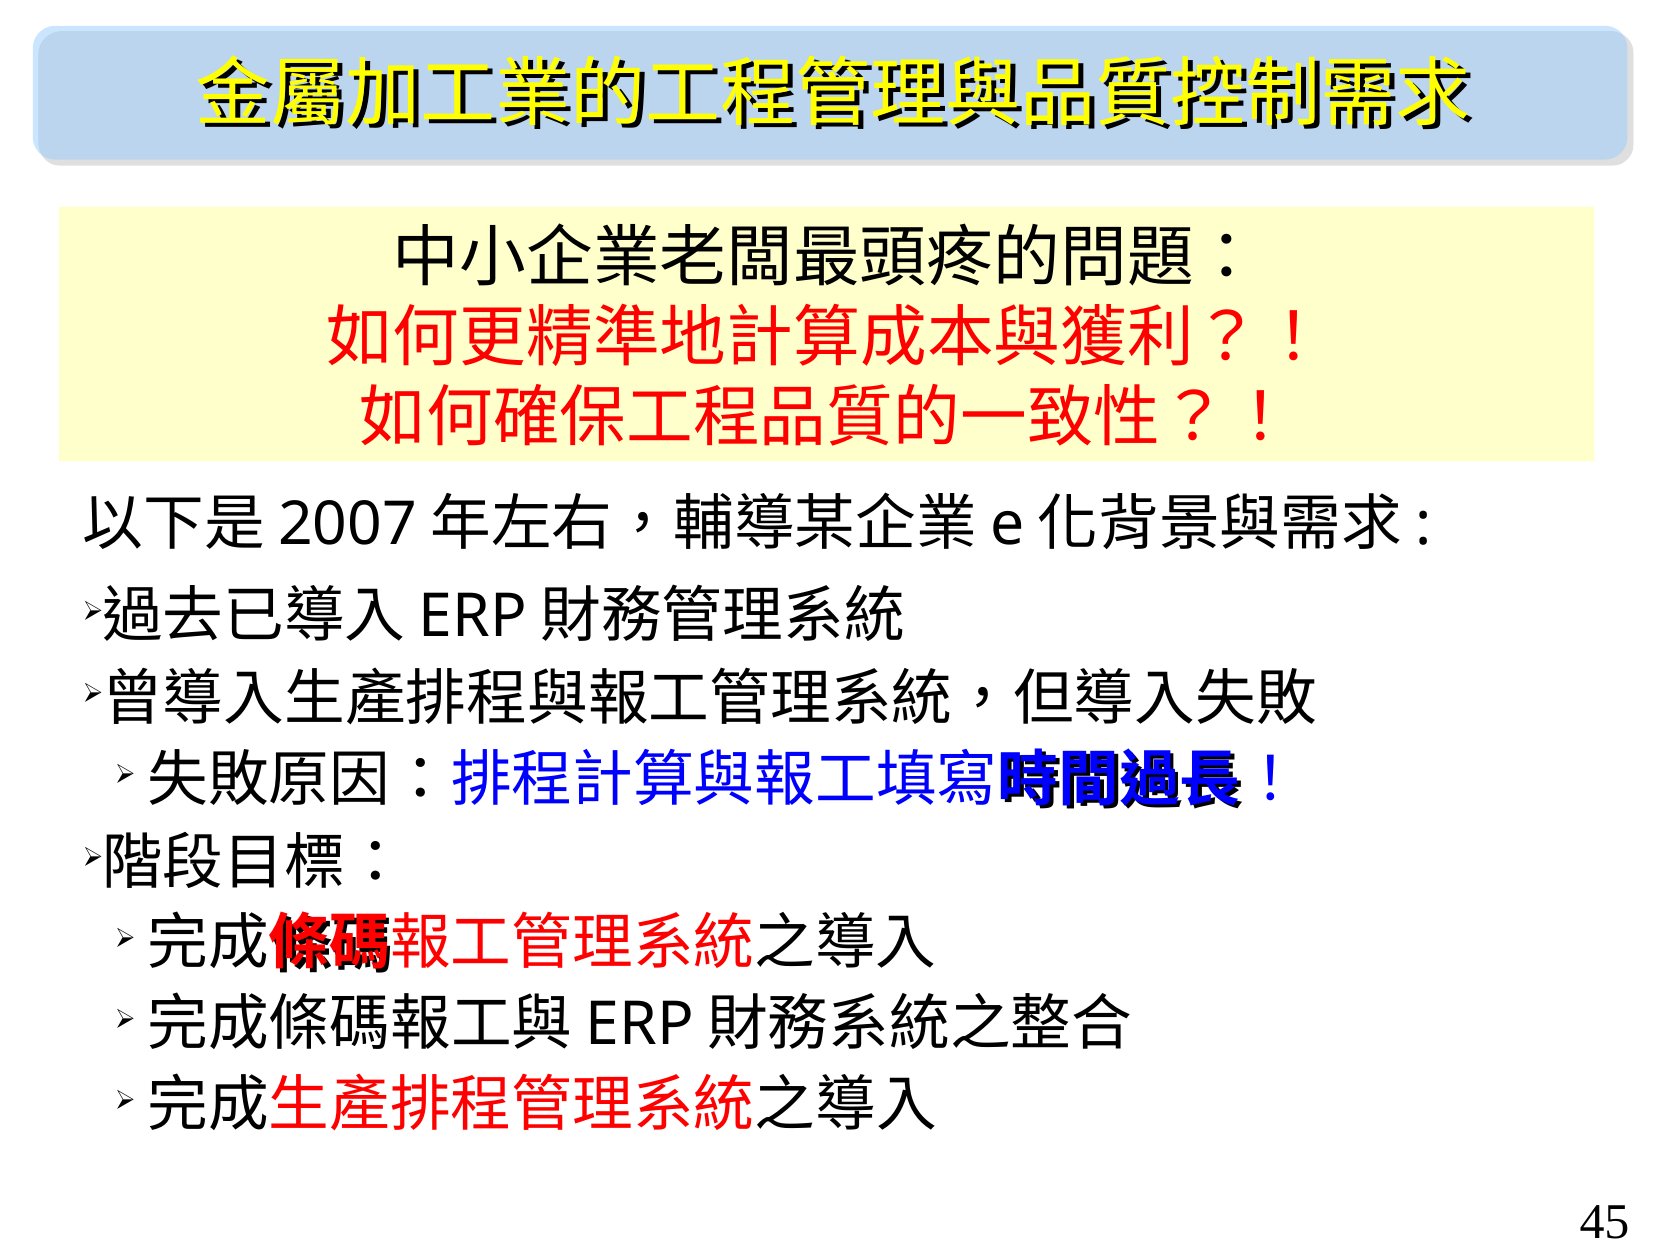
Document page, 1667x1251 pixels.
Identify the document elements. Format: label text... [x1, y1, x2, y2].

title 金屬加工業的工程管理與品質控制需求 [0, 0, 1667, 184]
list 以下是2007年左右，輔導某企業e化背景與需求: 過去已導入ERP財務管理系統 曾導入生產排程與報工管理系統，但導入失敗 失敗原因：排程計算與報工填寫時間過長！ 階段目標： 完成條碼報工管理系統之導入 完成條碼報工與ERP財務系統之整合 完成生產排程管理系統之導入 [82, 442, 1571, 1142]
text_box 中小企業老闆最頭疼的問題： 如何更精準地計算成本與獲利？！ 如何確保工程品質的一致性？！ [59, 206, 1595, 462]
